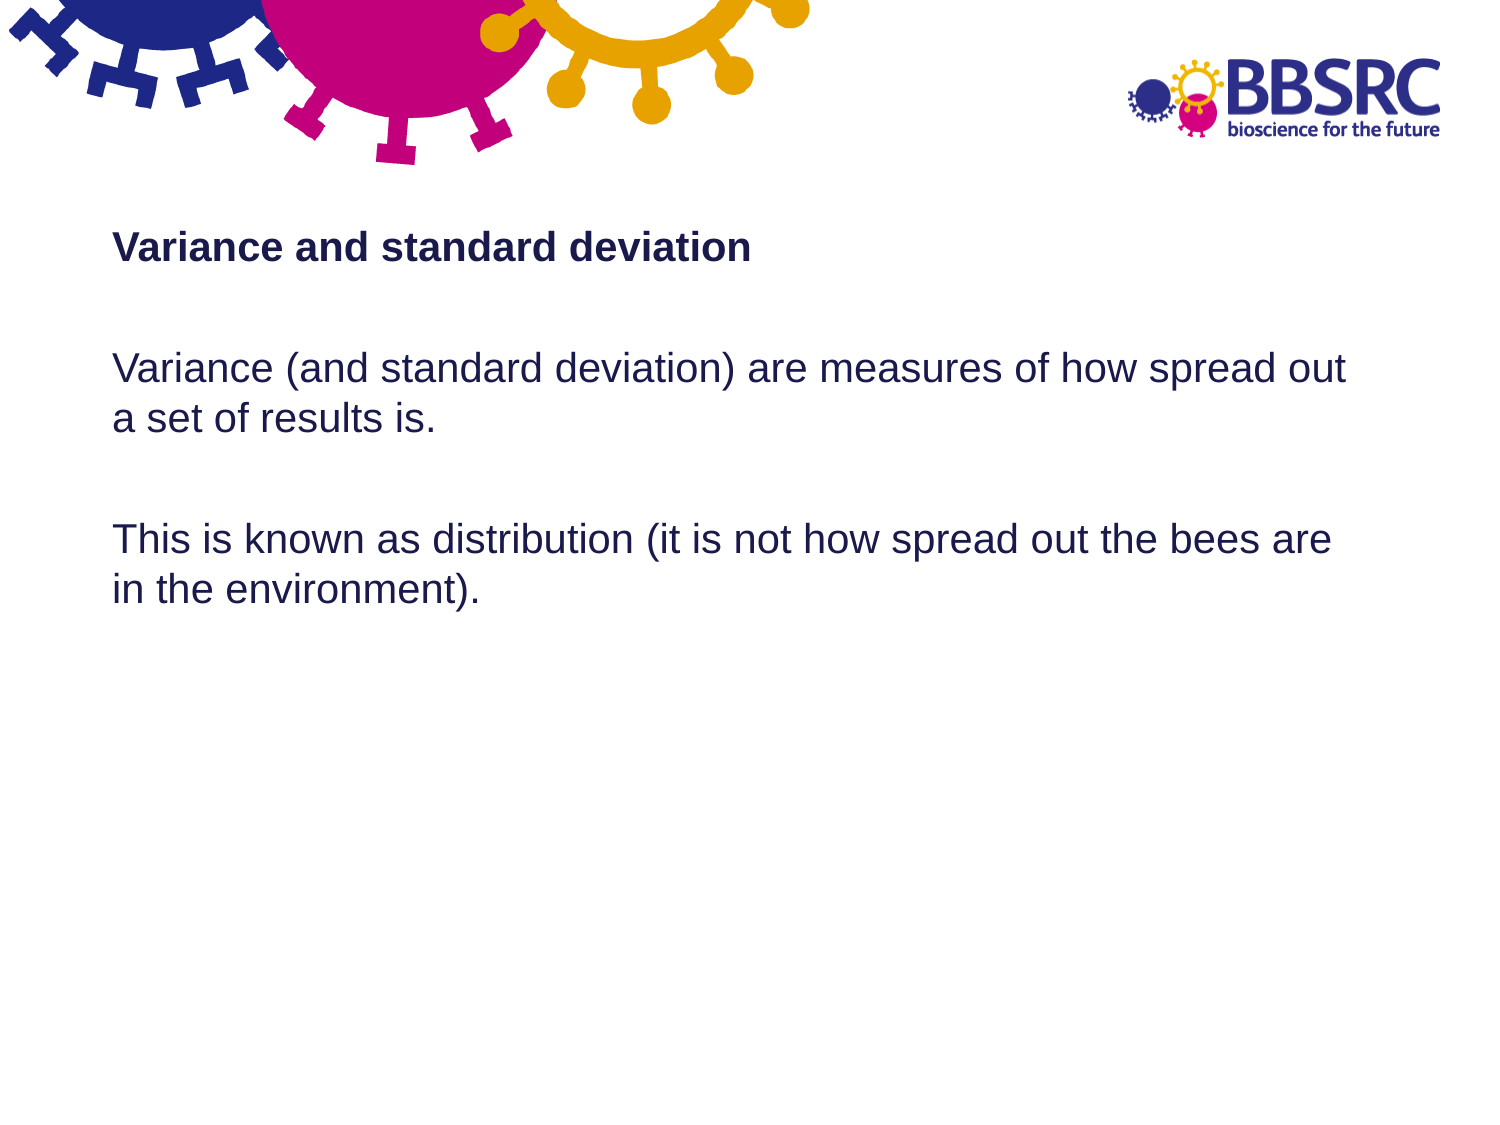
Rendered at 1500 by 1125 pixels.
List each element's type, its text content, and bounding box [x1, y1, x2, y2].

list Variance and standard deviation Variance (and standard deviation) are measures of how spread out a set of results is. This is known as distribution (it is not how spread out the bees are in the environment). [112, 219, 1377, 1012]
